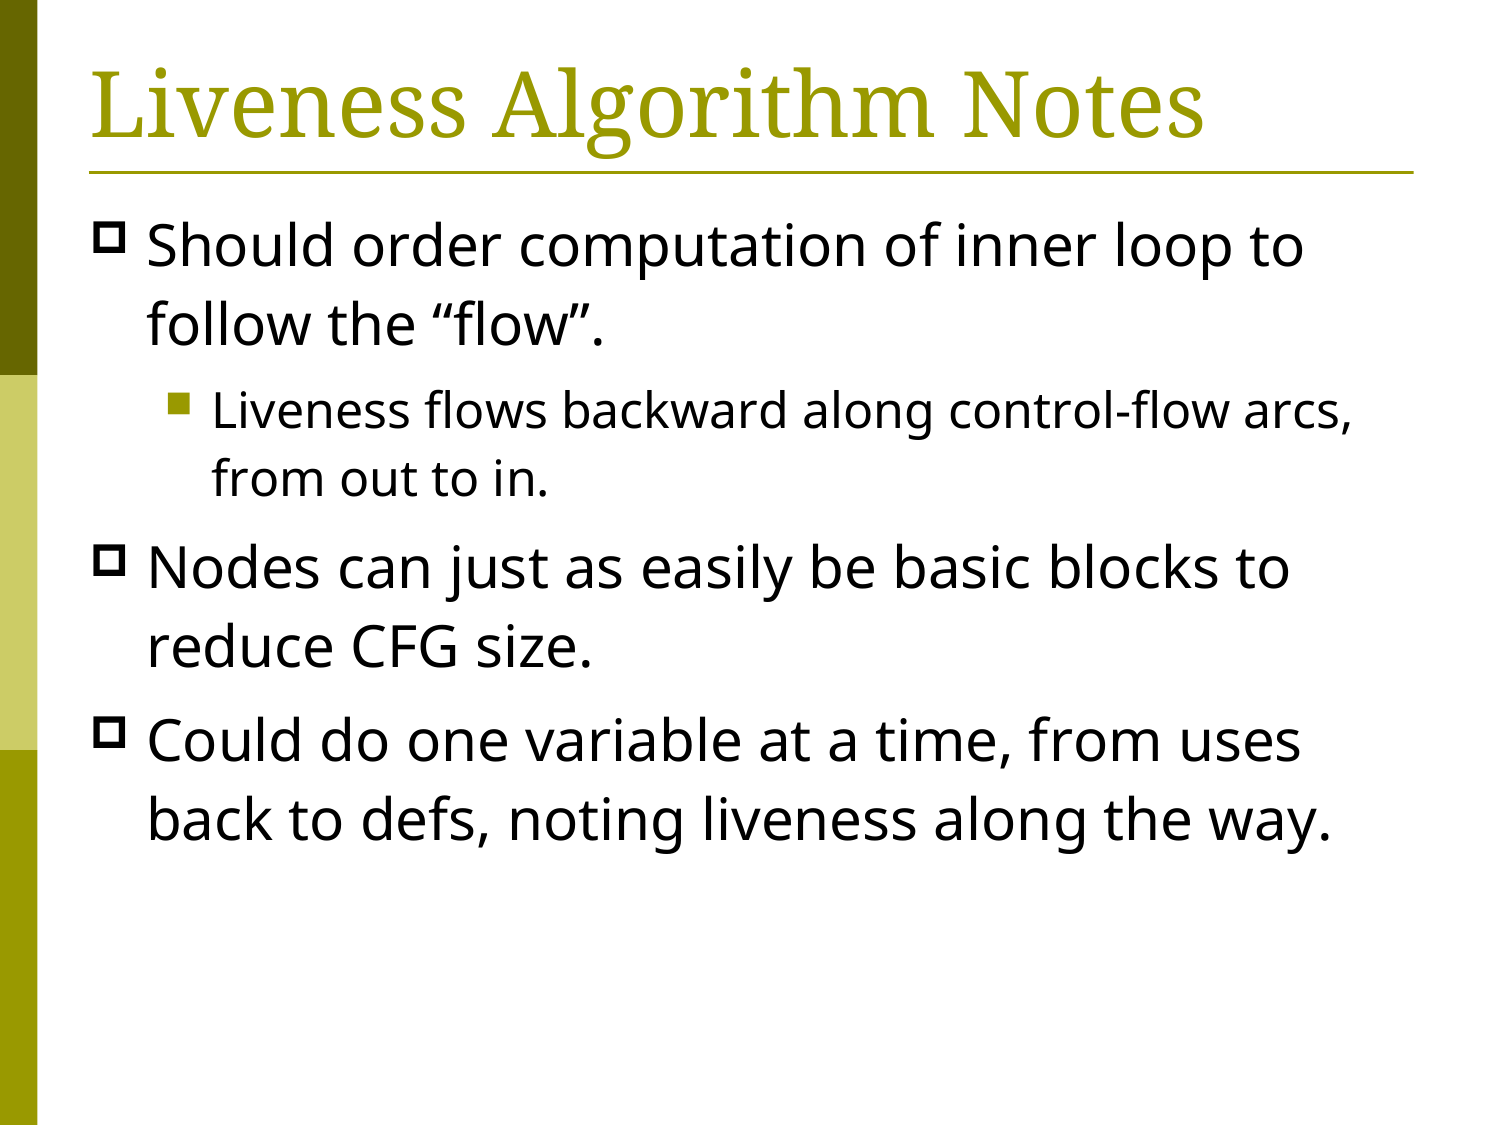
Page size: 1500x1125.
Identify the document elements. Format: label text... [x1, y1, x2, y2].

title Liveness Algorithm Notes [75, 45, 1426, 173]
list Should order computation of inner loop to follow the “flow”. Liveness flows backward along control-flow arcs, from out to in. Nodes can just as easily be basic blocks to reduce CFG size. Could do one variable at a time, from uses back to defs, noting liveness along the way. [75, 196, 1426, 1006]
